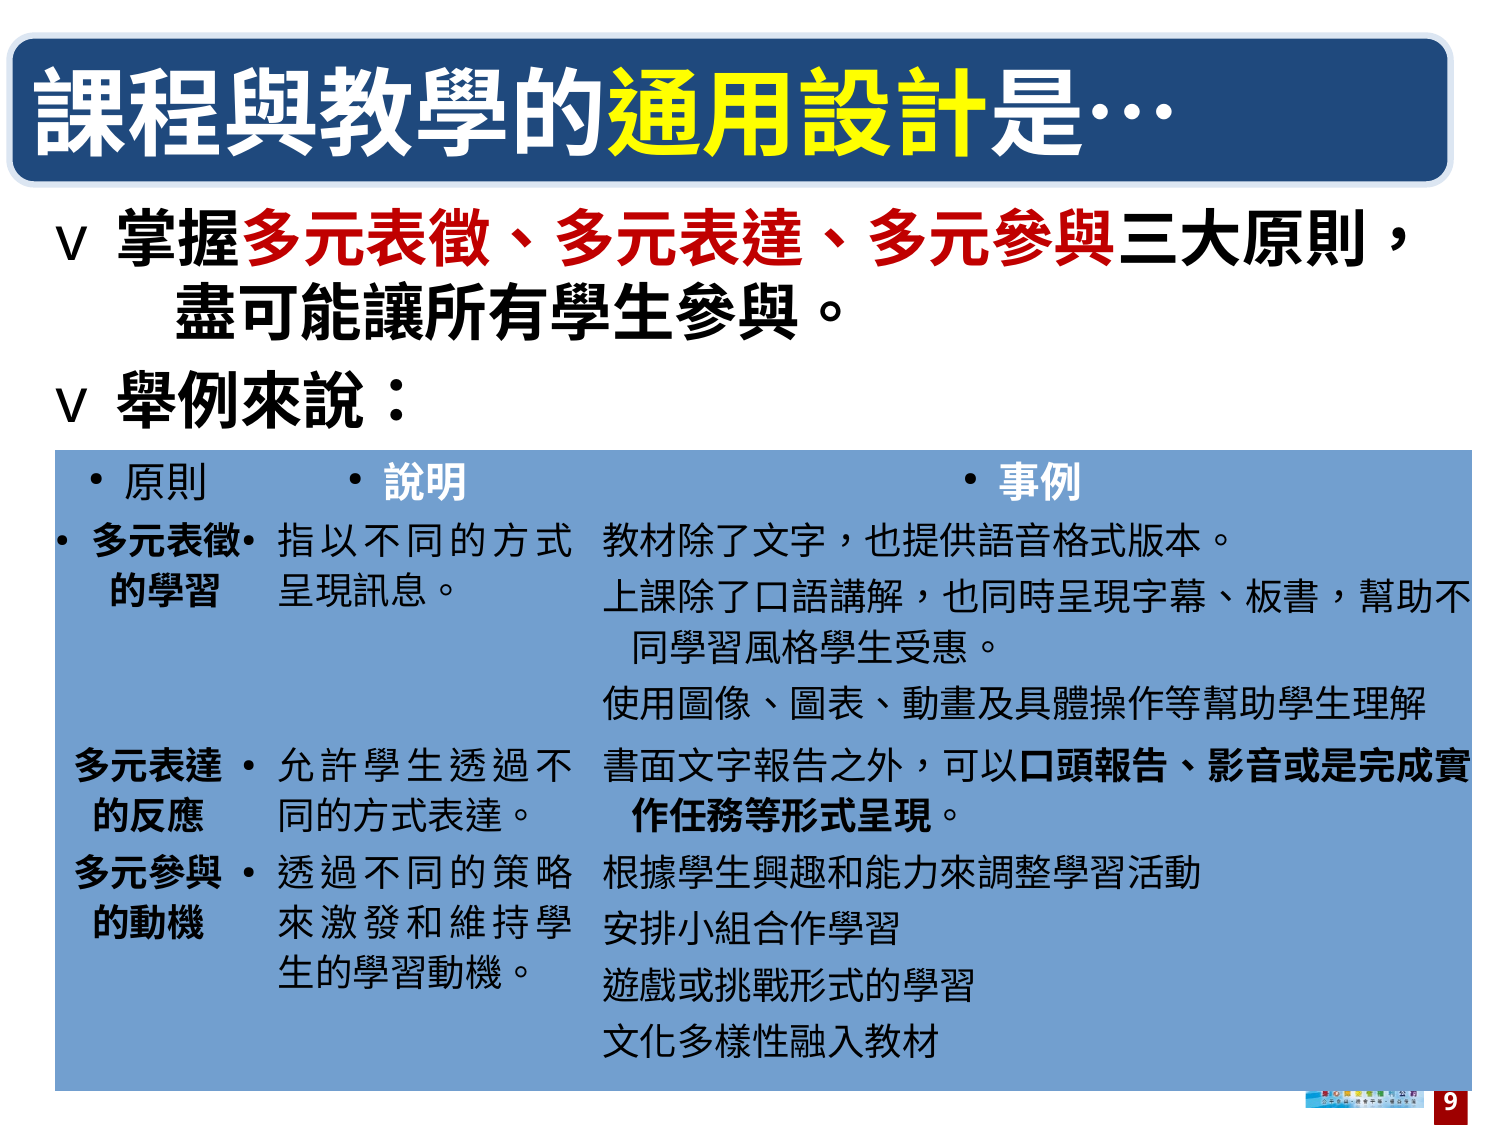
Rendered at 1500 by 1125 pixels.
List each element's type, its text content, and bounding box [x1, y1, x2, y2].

text_box 掌握多元表徵、多元表達、多元參與三大原則，盡可能讓所有學生參與。 舉例來說： [40, 174, 1446, 460]
table_header 原則 [55, 450, 242, 513]
table_cell 多元表徵的學習 [55, 513, 242, 738]
table_cell 教材除了文字，也提供語音格式版本。 上課除了口語講解，也同時呈現字幕、板書，幫助不同學習風格學生受惠。 使用圖像、圖表、動畫及具體操作等幫助學生理解 [573, 513, 1472, 738]
text_box 課程與教學的通用設計是… [9, 35, 1451, 185]
table_cell 根據學生興趣和能力來調整學習活動 安排小組合作學習 遊戲或挑戰形式的學習 文化多樣性融入教材 [573, 845, 1472, 1091]
table_cell 多元表達的反應 [55, 738, 242, 845]
table_cell 允許學生透過不同的方式表達。 [242, 738, 573, 845]
table_cell 多元參與的動機 [55, 845, 242, 1091]
table_cell 書面文字報告之外，可以口頭報告、影音或是完成實作任務等形式呈現。 [573, 738, 1472, 845]
table_header 事例 [573, 450, 1472, 513]
table_header 說明 [242, 450, 573, 513]
table_cell 指以不同的方式呈現訊息。 [242, 513, 573, 738]
text_box 9 [1416, 1076, 1485, 1125]
table_cell 透過不同的策略來激發和維持學生的學習動機。 [242, 845, 573, 1091]
